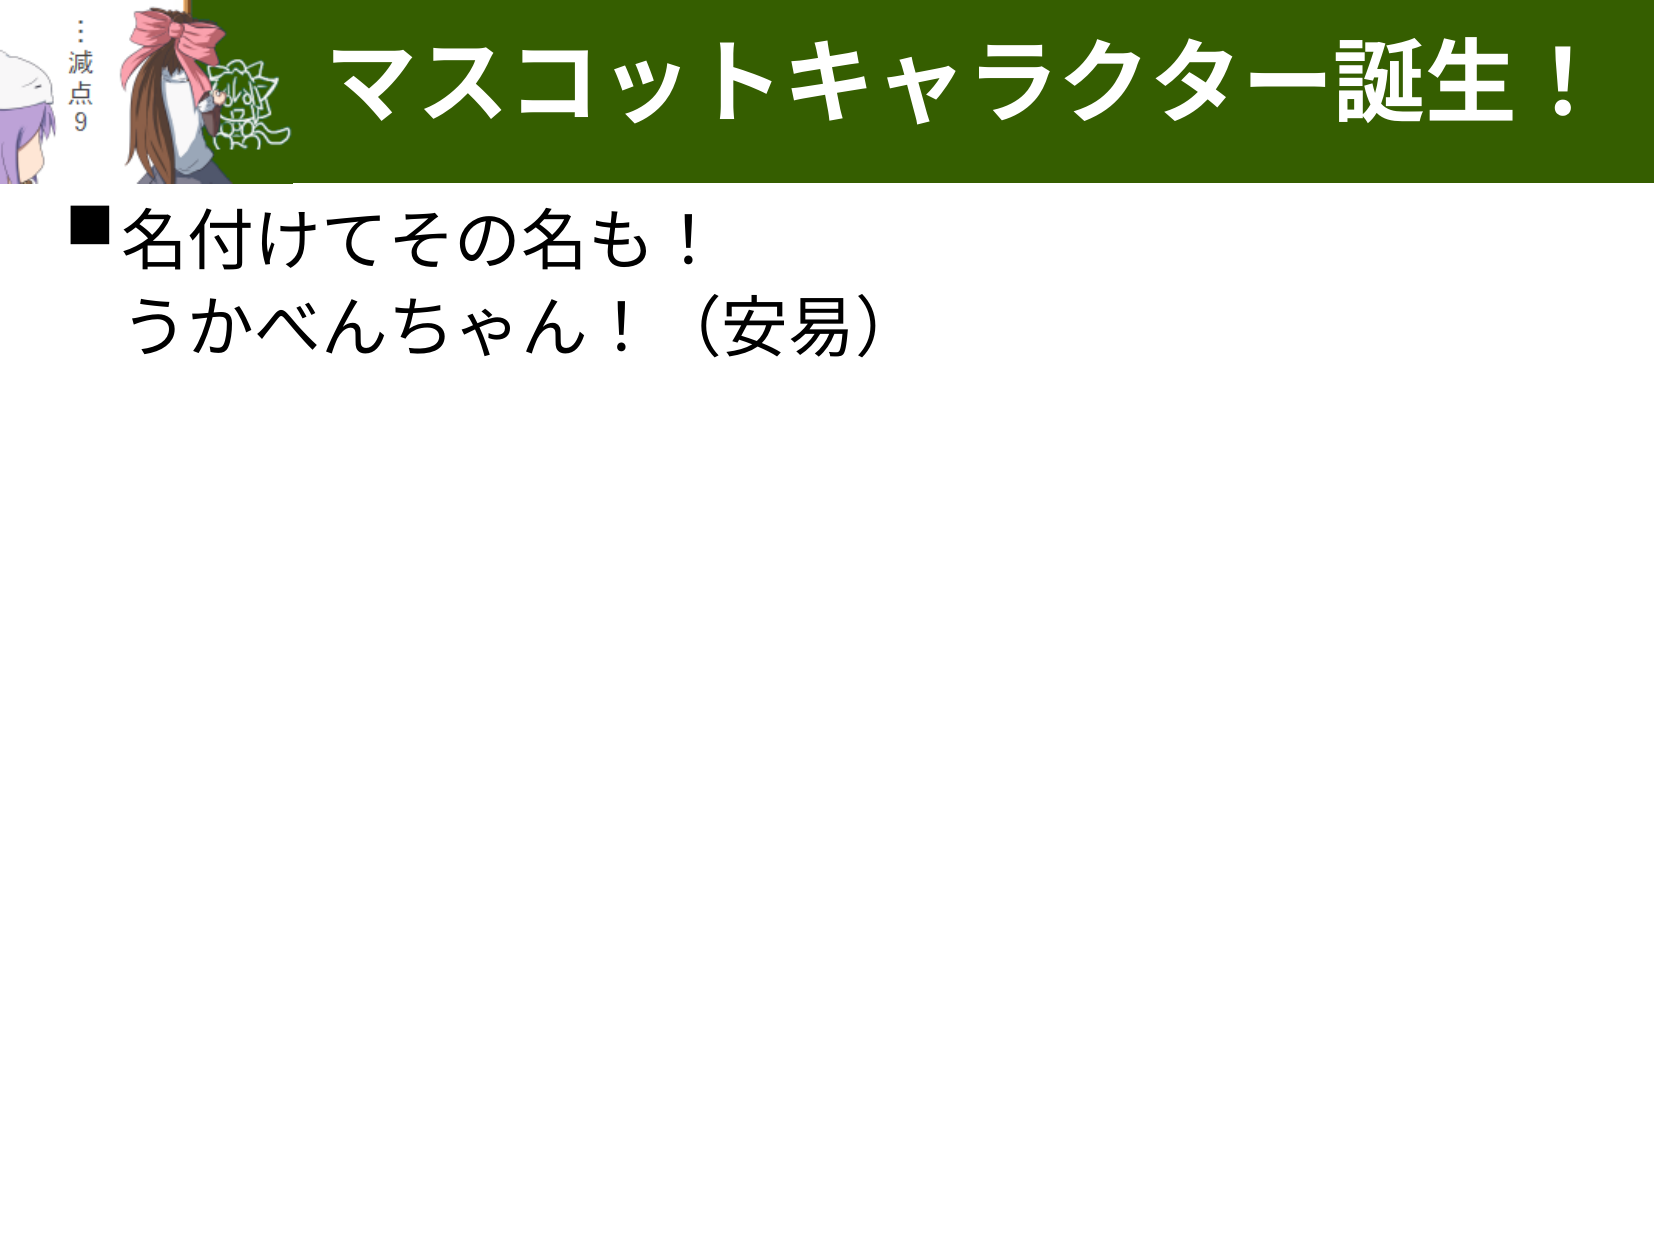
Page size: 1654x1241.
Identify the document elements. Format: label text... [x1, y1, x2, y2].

picture [0, 0, 293, 184]
title マスコットキャラクター誕生！ [325, 0, 1654, 168]
list 名付けてその名も！ うかべんちゃん！（安易） [65, 195, 1595, 1041]
